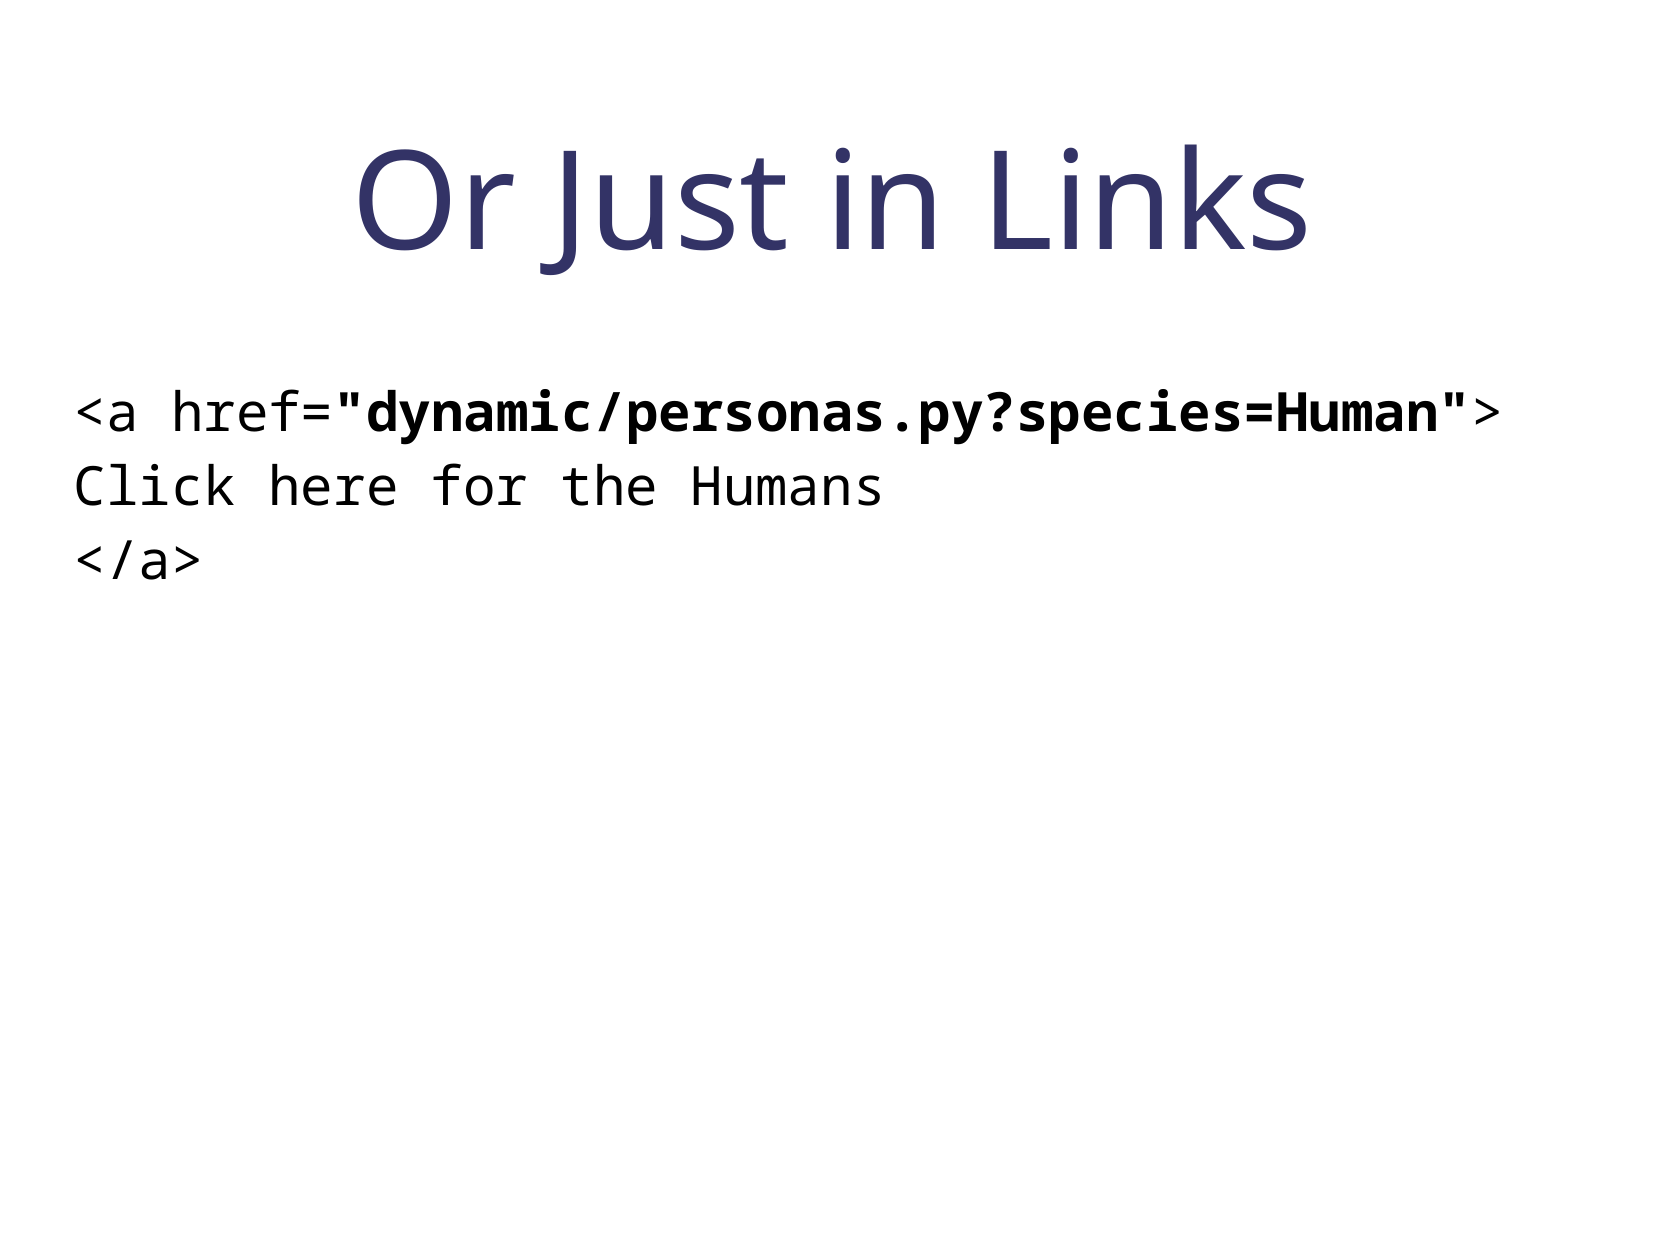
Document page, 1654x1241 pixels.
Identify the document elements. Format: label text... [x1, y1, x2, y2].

title Or Just in Links [88, 100, 1577, 293]
text_box <a href="dynamic/personas.py?species=Human"> Click here for the Humans </a> [59, 366, 1654, 623]
